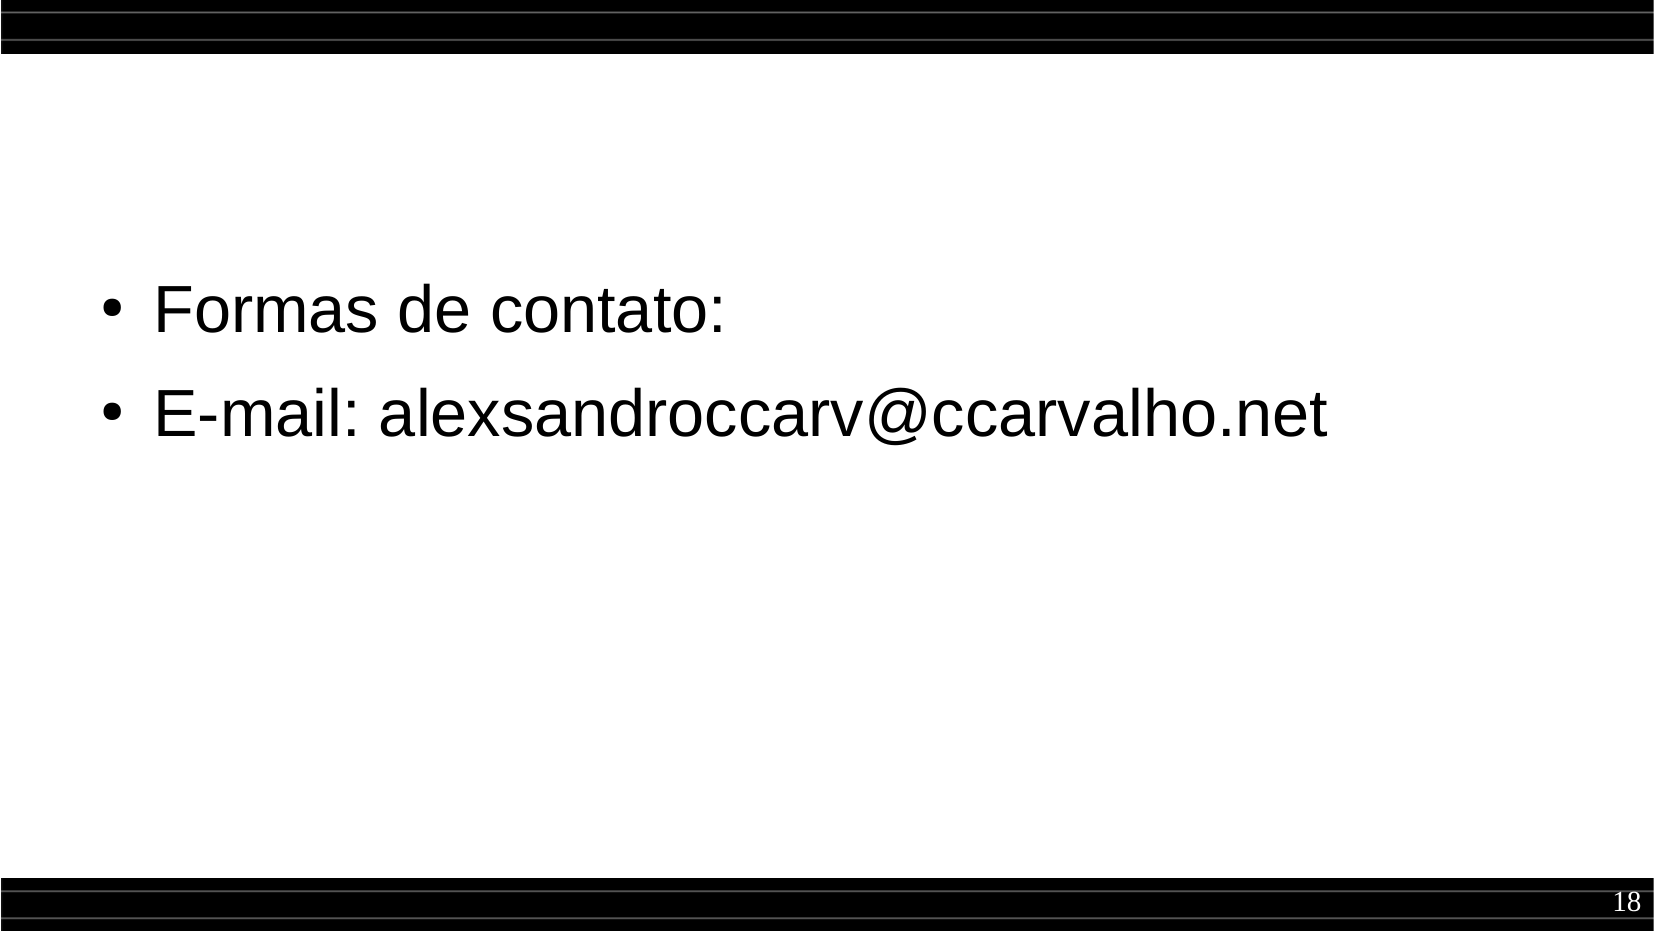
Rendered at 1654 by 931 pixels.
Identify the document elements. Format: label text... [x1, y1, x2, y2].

picture [1, 0, 1654, 54]
list Formas de contato: E-mail: alexsandroccarv@ccarvalho.net [82, 271, 1571, 758]
picture [1, 878, 1654, 931]
